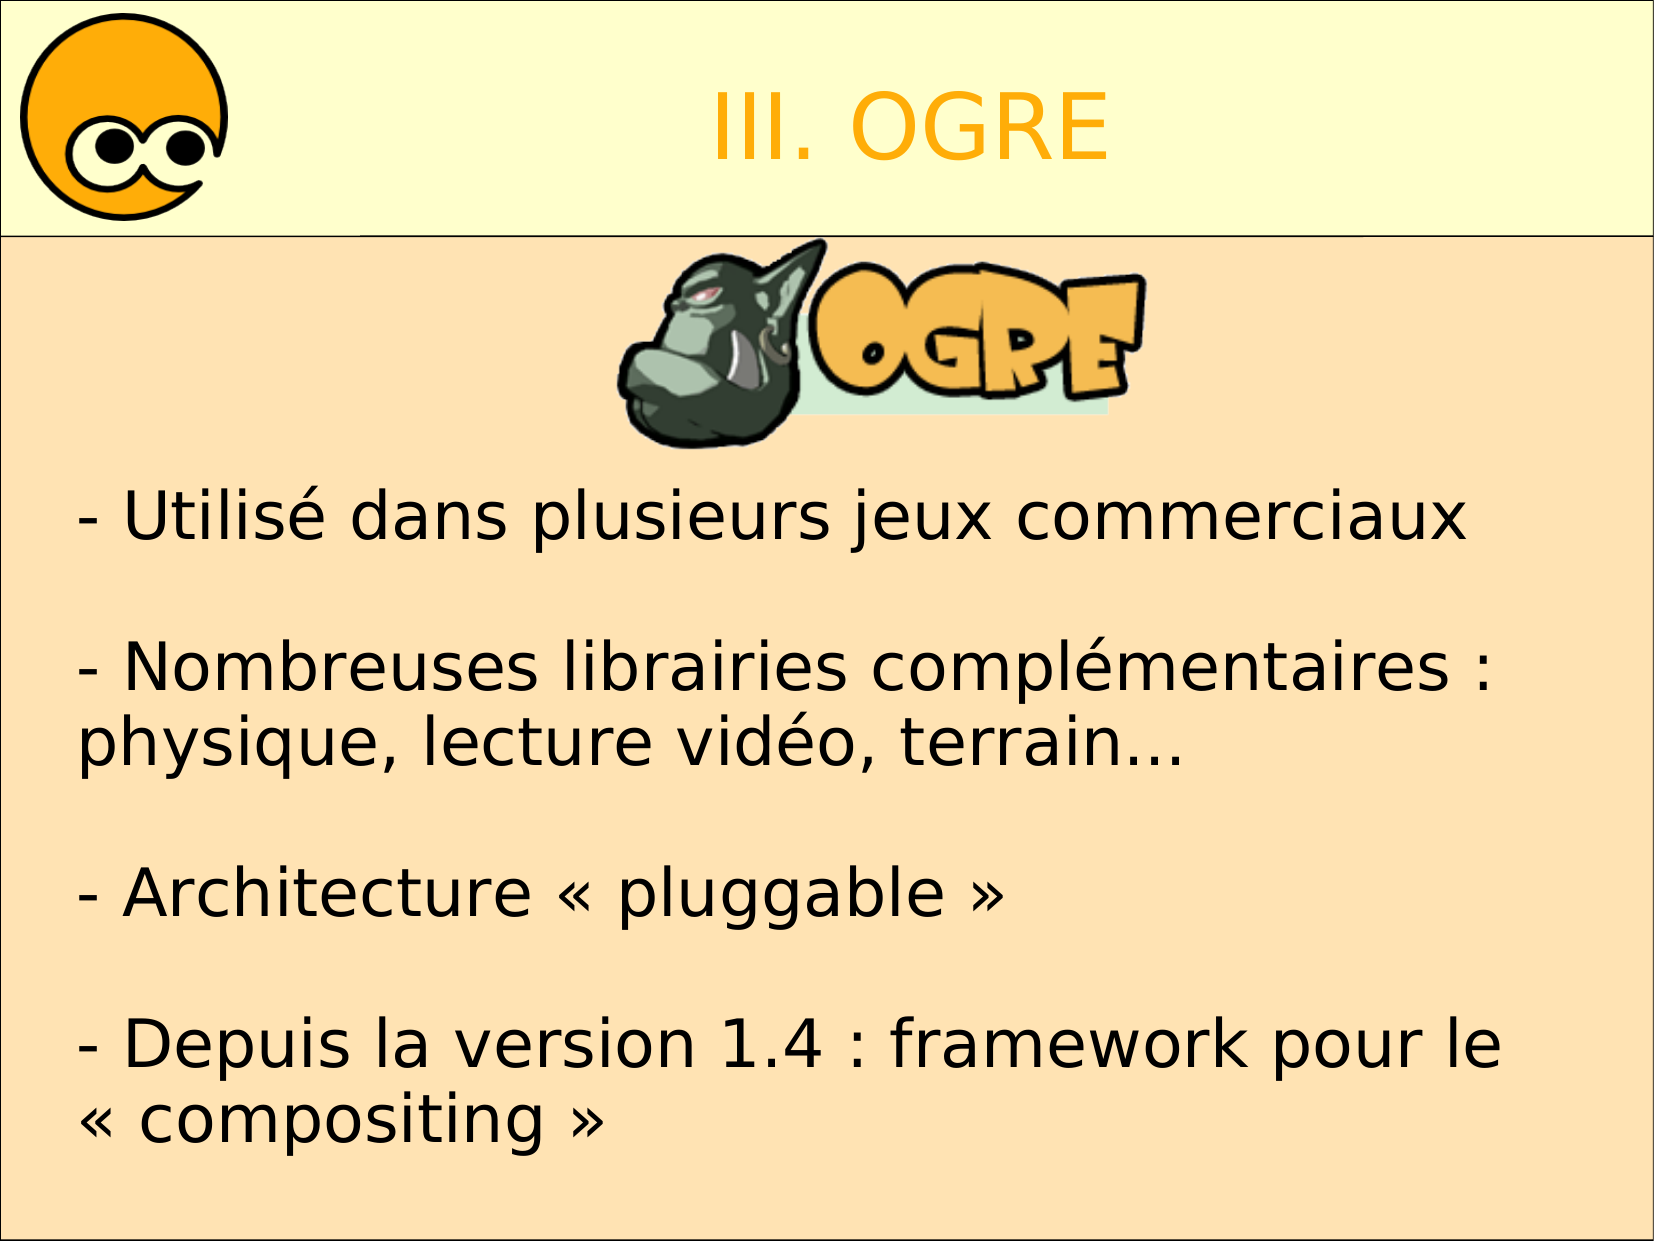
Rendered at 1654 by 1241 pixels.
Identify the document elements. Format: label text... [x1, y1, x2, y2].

title III. OGRE [252, 28, 1571, 228]
picture [20, 13, 228, 221]
subtitle - Utilisé dans plusieurs jeux commerciaux - Nombreuses librairies complémentaires : physique, lecture vidéo, terrain... - Architecture « pluggable » - Depuis la version 1.4 : framework pour le « compositing » [76, 377, 1565, 1182]
picture [613, 236, 1152, 452]
